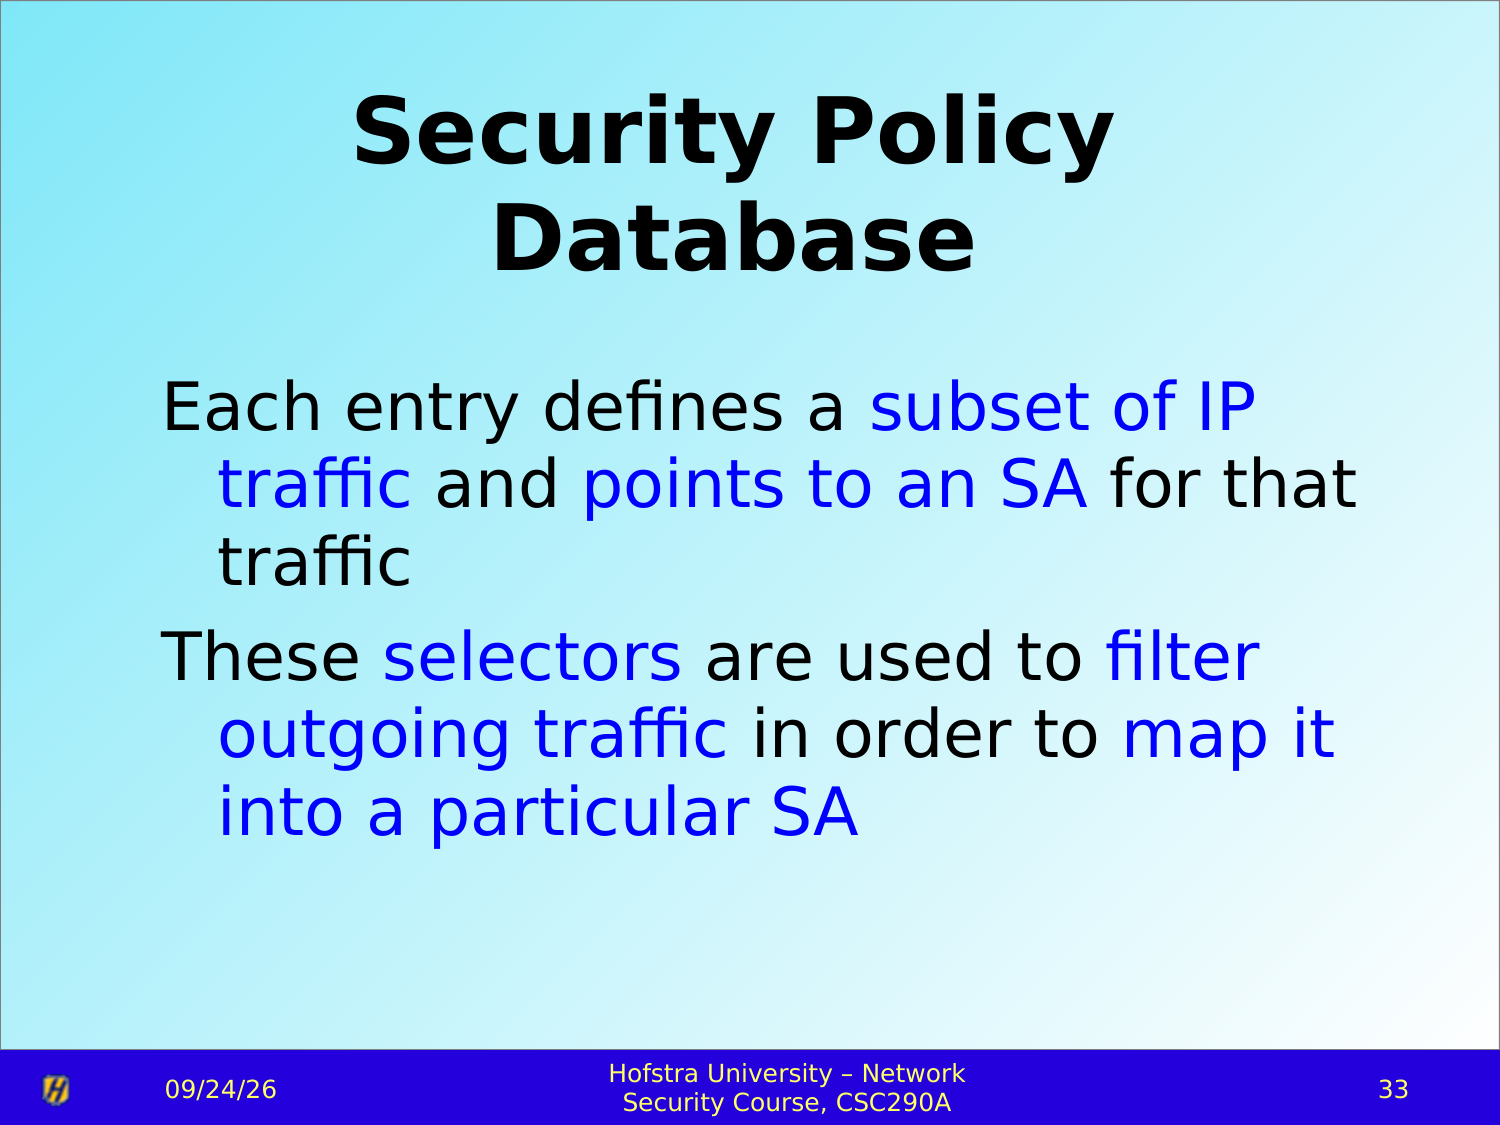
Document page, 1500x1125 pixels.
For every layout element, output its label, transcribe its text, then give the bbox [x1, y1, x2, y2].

list Each entry defines a subset of IP traffic and points to an SA for that traffic These selectors are used to filter outgoing traffic in order to map it into a particular SA [146, 360, 1422, 1036]
title Security Policy Database [94, 70, 1374, 301]
picture [37, 1072, 76, 1110]
